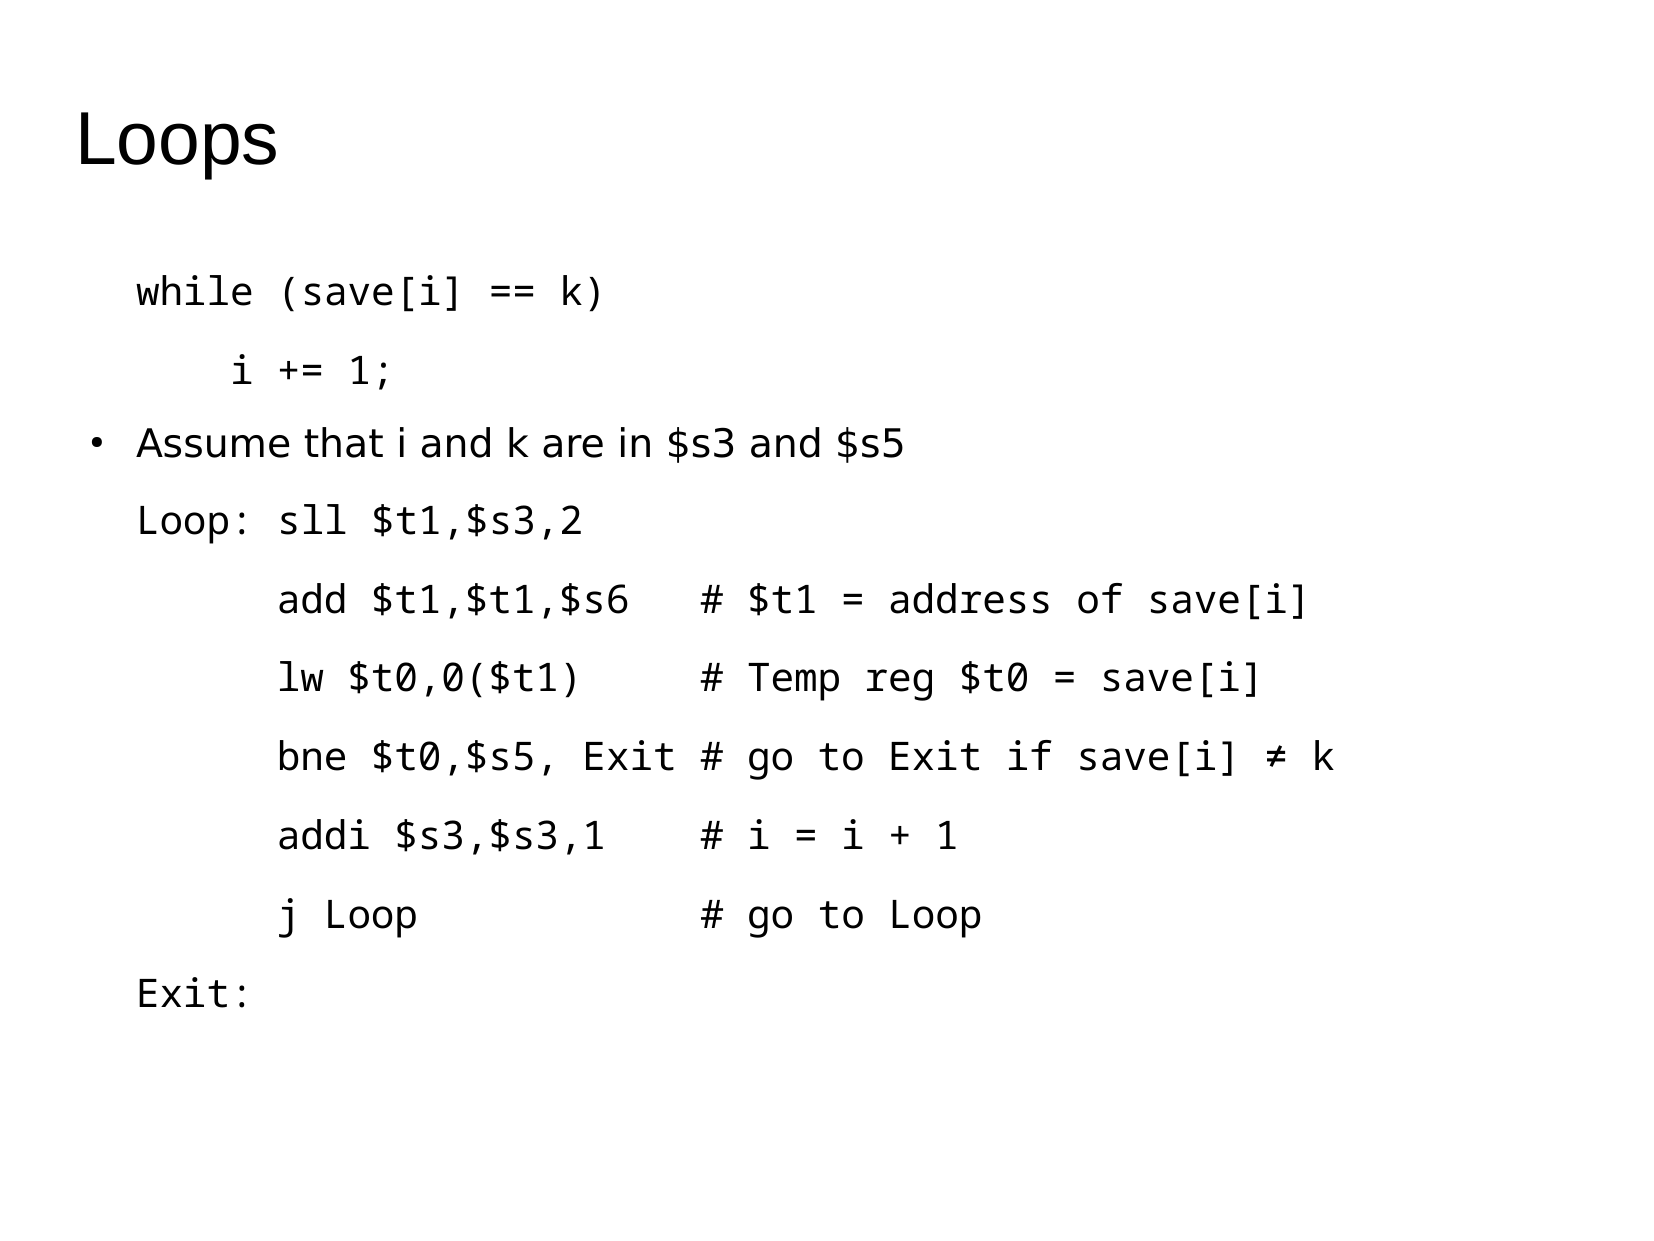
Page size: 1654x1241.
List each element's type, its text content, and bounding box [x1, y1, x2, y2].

title Loops [75, 44, 1425, 233]
list while (save[i] == k) i += 1; Assume that i and k are in $s3 and $s5 Loop: sll $t1,$s3,2 add $t1,$t1,$s6 # $t1 = address of save[i] lw $t0,0($t1) # Temp reg $t0 = save[i] bne $t0,$s5, Exit # go to Exit if save[i] ≠ k addi $s3,$s3,1 # i = i + 1 j Loop # go to Loop Exit: [75, 263, 1425, 1036]
